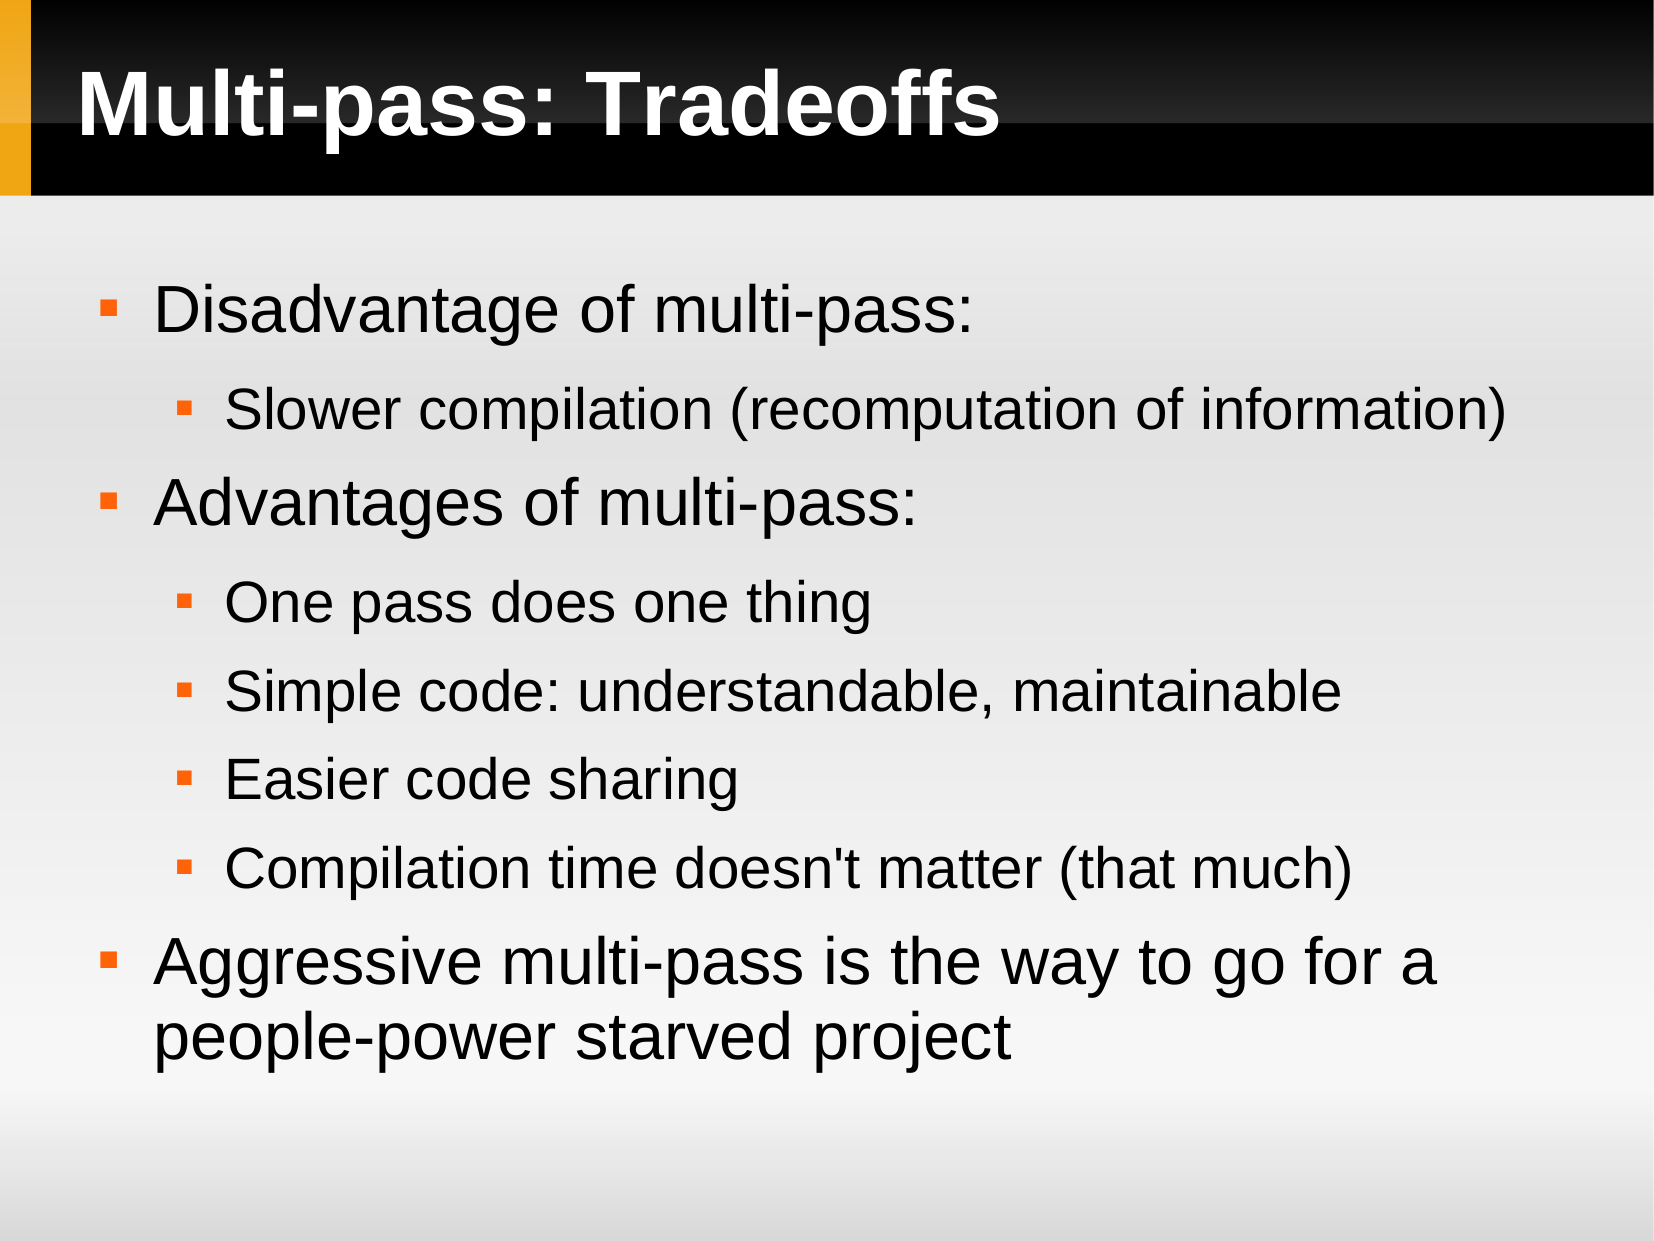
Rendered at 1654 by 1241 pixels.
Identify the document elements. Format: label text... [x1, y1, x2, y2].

title Multi-pass: Tradeoffs [76, 7, 1565, 200]
list Disadvantage of multi-pass: Slower compilation (recomputation of information) Advantages of multi-pass: One pass does one thing Simple code: understandable, maintainable Easier code sharing Compilation time doesn't matter (that much) Aggressive multi-pass is the way to go for a people-power starved project [82, 272, 1571, 1145]
picture [0, 0, 1654, 1241]
